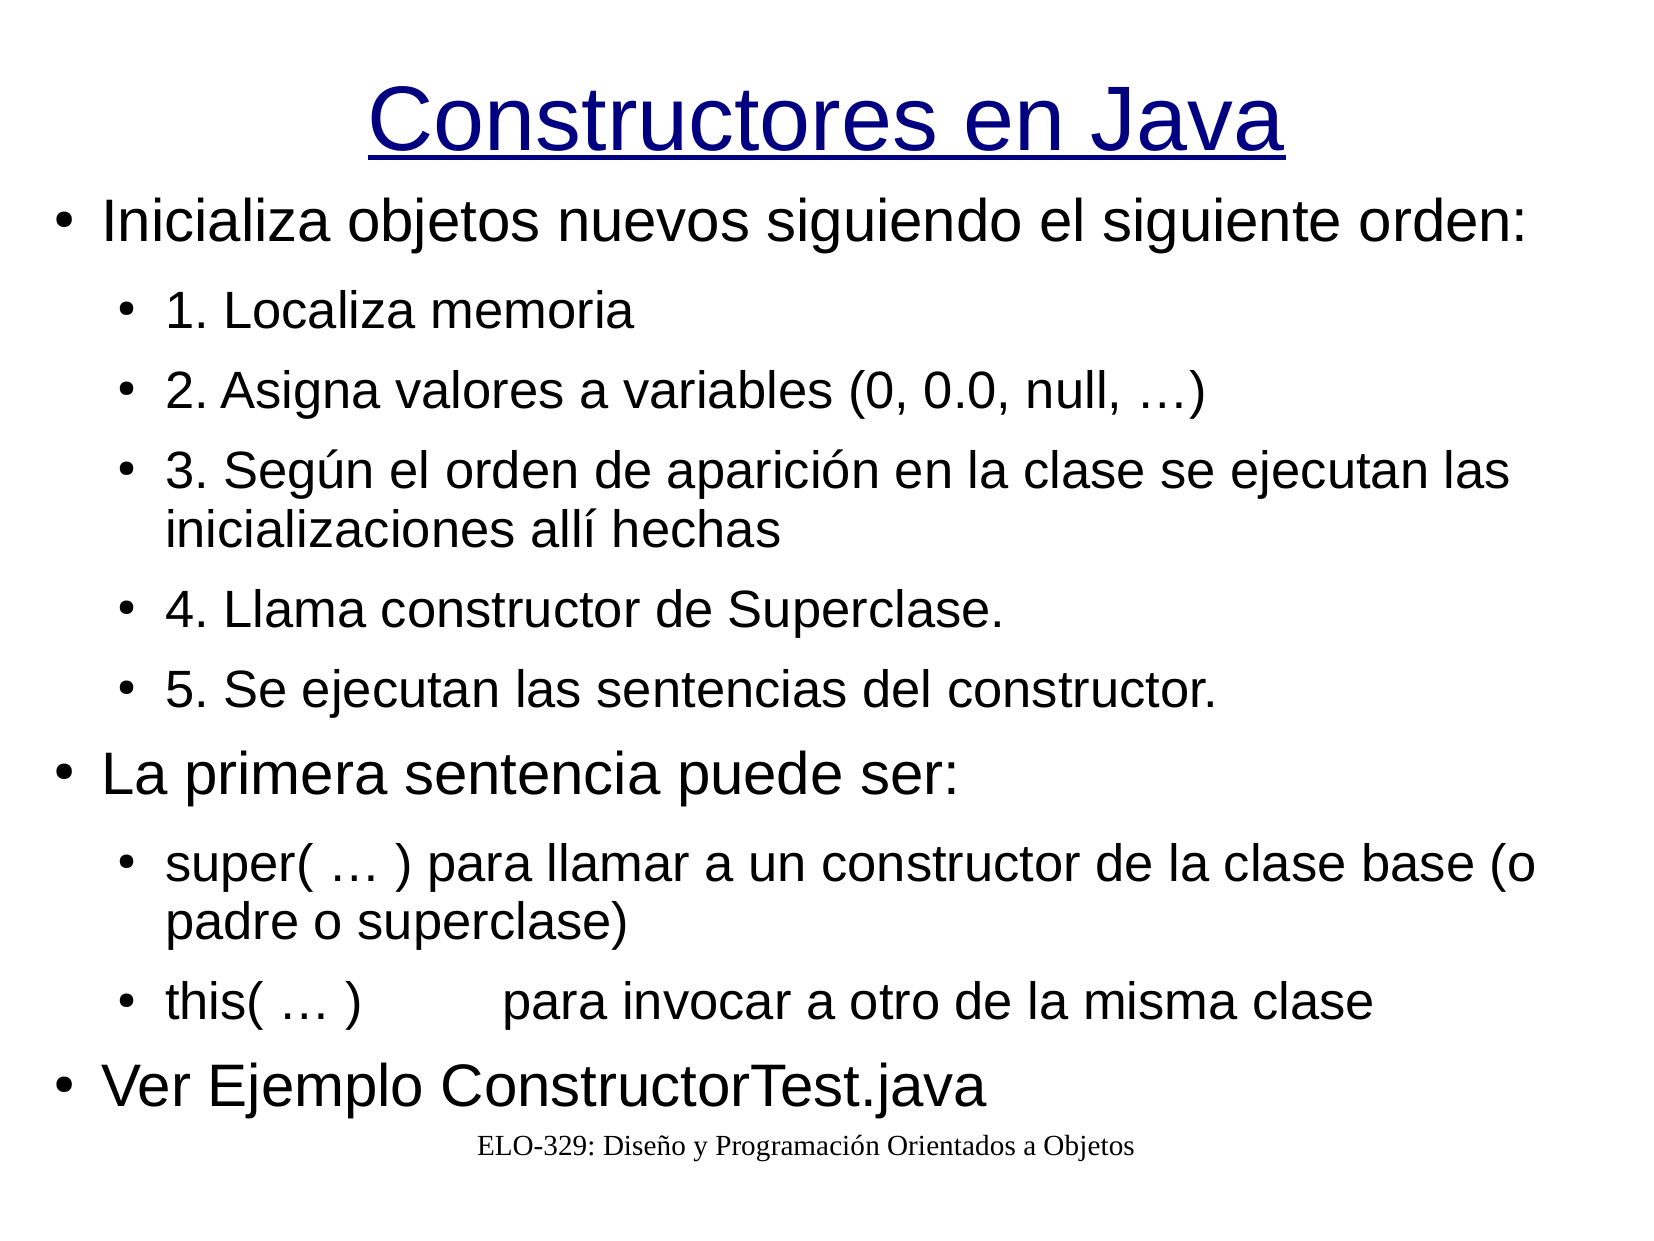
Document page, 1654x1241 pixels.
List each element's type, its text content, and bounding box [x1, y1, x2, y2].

list Inicializa objetos nuevos siguiendo el siguiente orden: 1. Localiza memoria 2. Asigna valores a variables (0, 0.0, null, …) 3. Según el orden de aparición en la clase se ejecutan las inicializaciones allí hechas 4. Llama constructor de Superclase. 5. Se ejecutan las sentencias del constructor. La primera sentencia puede ser: super( … ) para llamar a un constructor de la clase base (o padre o superclase) this( … ) para invocar a otro de la misma clase Ver Ejemplo ConstructorTest.java [37, 187, 1654, 1126]
title Constructores en Java [82, 56, 1571, 181]
